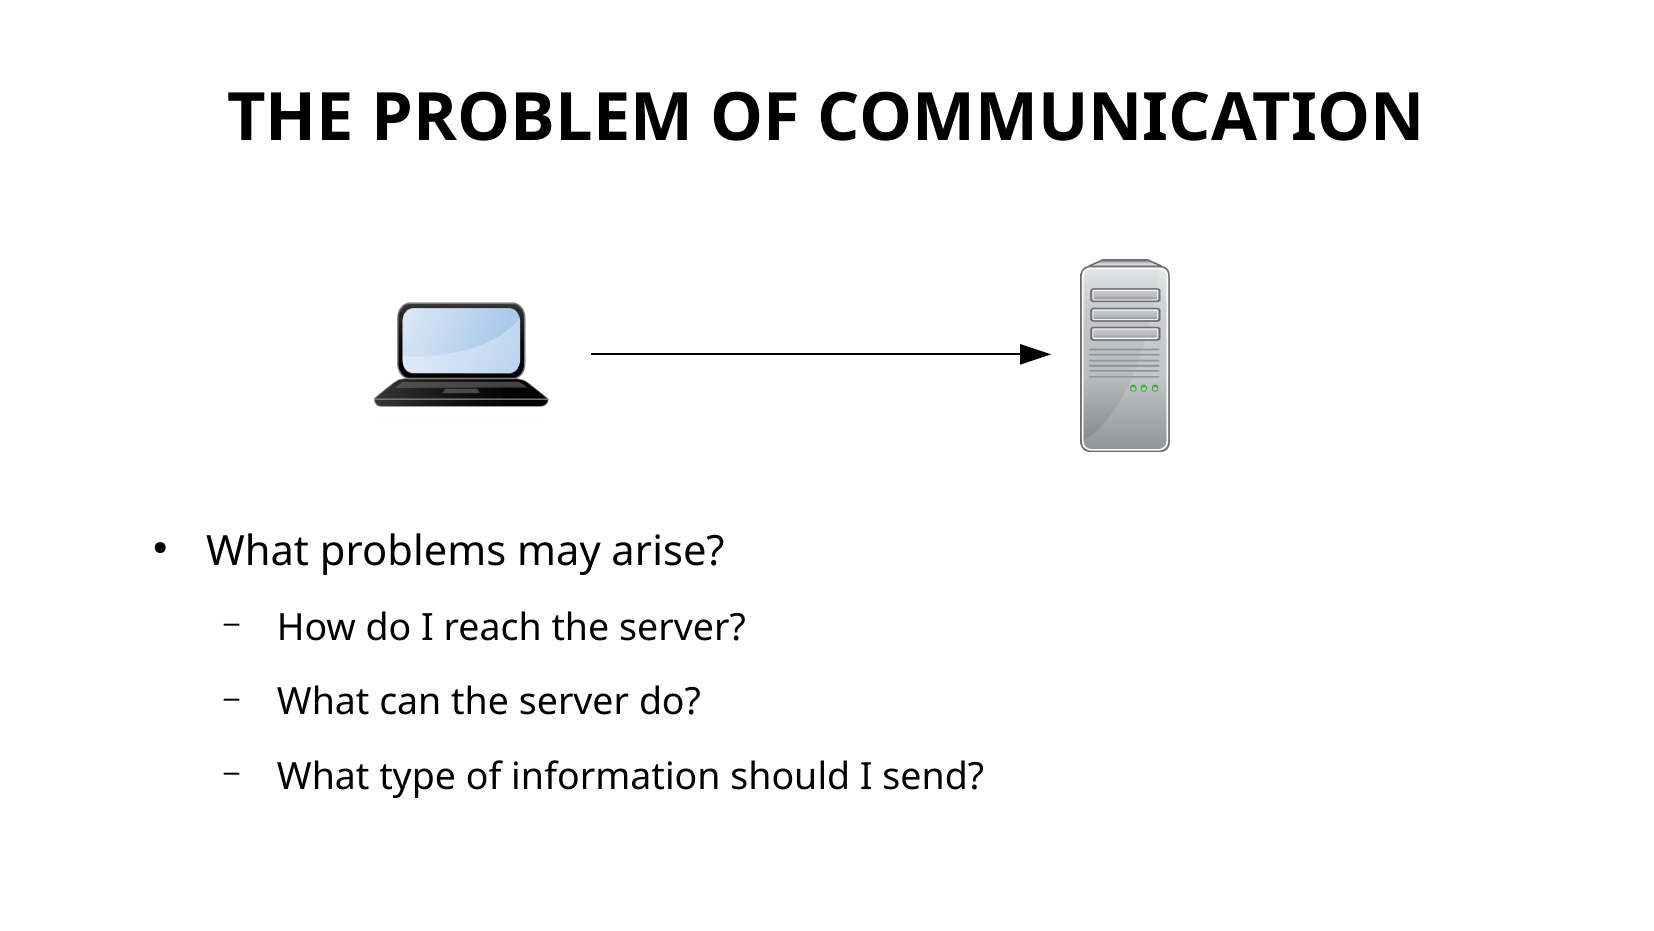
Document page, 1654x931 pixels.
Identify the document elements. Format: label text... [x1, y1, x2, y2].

picture [366, 295, 556, 426]
list What problems may arise? How do I reach the server? What can the server do? What type of information should I send? [135, 520, 1576, 829]
picture [1080, 259, 1170, 452]
title THE PROBLEM OF COMMUNICATION [82, 36, 1571, 193]
